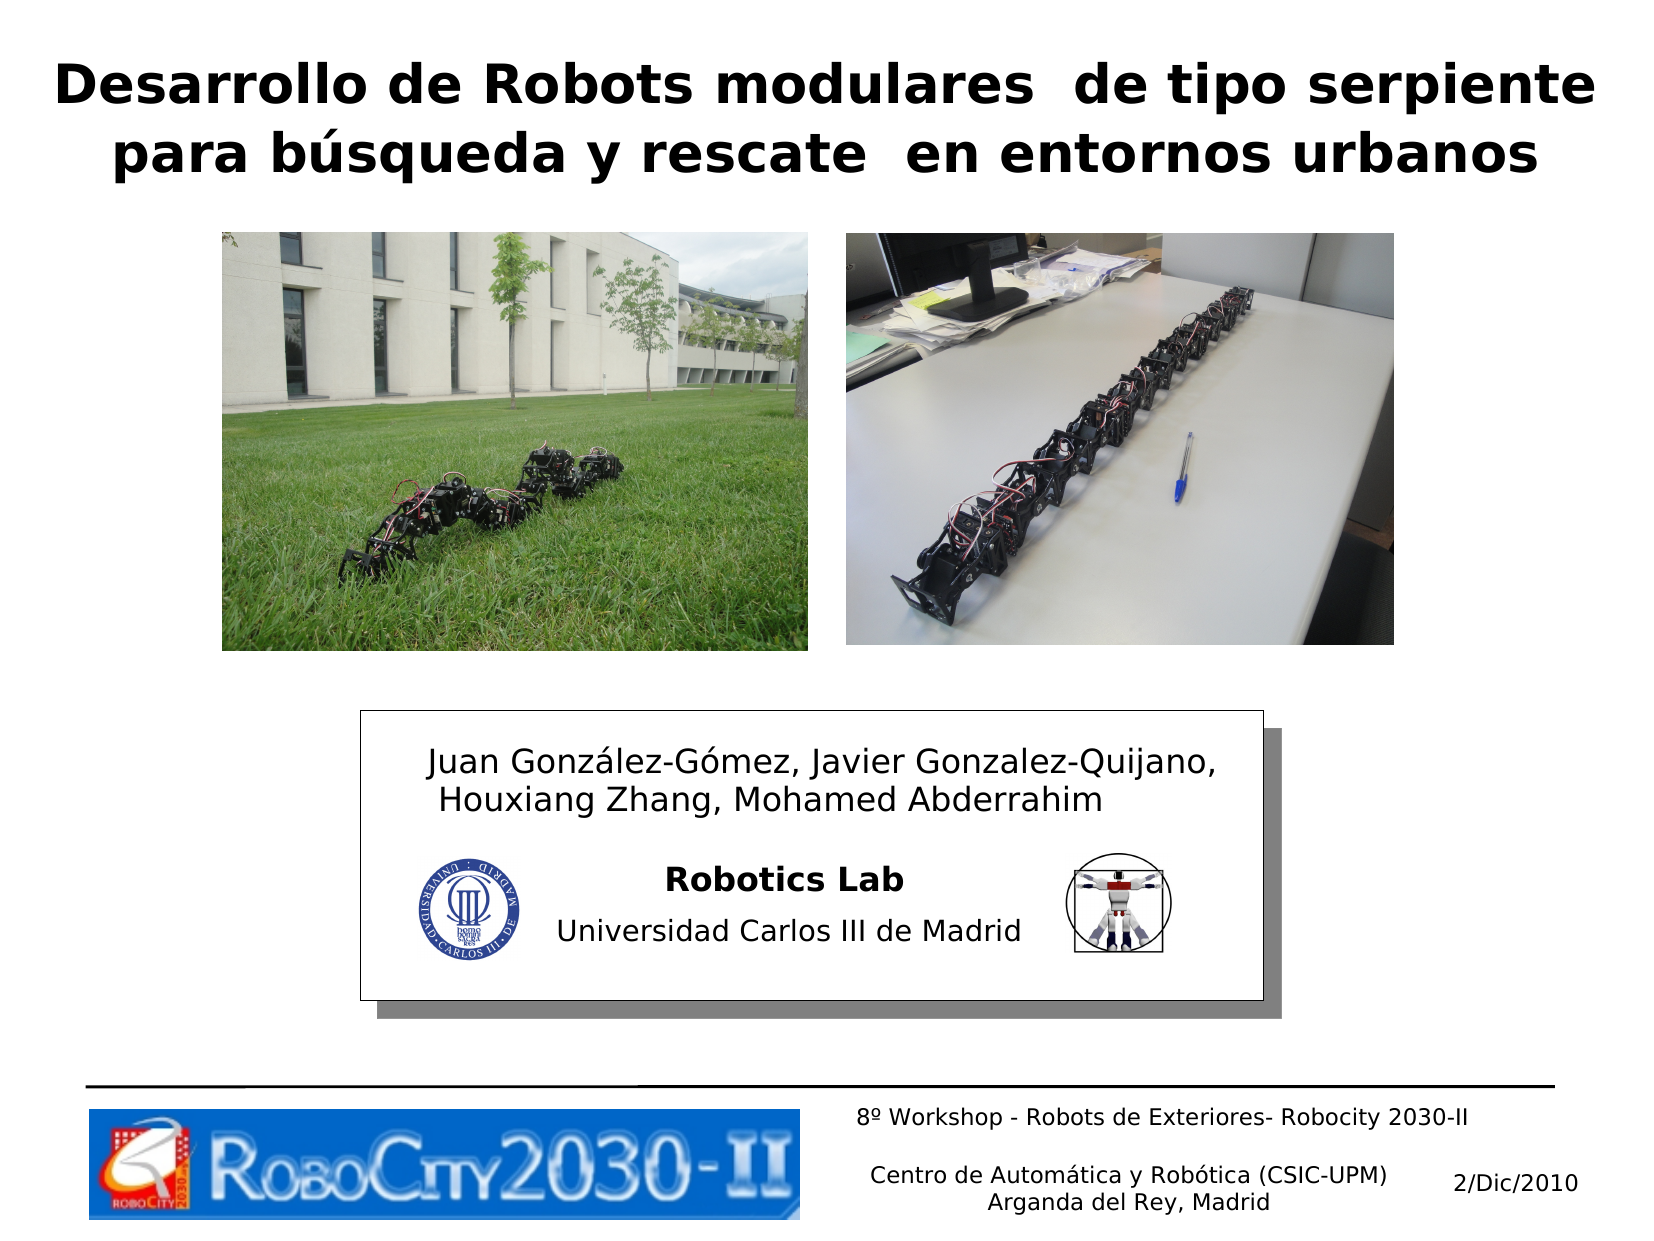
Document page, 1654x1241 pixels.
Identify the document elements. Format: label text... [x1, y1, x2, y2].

text_box 8º Workshop - Robots de Exteriores- Robocity 2030-II [841, 1097, 1492, 1140]
picture [846, 233, 1394, 645]
text_box Universidad Carlos III de Madrid [541, 906, 1038, 960]
picture [222, 232, 808, 651]
text_box 2/Dic/2010 [1438, 1163, 1595, 1206]
text_box Robotics Lab [649, 853, 921, 906]
picture [1065, 853, 1172, 953]
text_box Juan González-Gómez, Javier Gonzalez-Quijano, Houxiang Zhang, Mohamed Abderrahim [412, 735, 1234, 827]
text_box Centro de Automática y Robótica (CSIC-UPM) Arganda del Rey, Madrid [838, 1155, 1420, 1241]
text_box [360, 710, 1264, 1001]
text_box Desarrollo de Robots modulares de tipo serpiente para búsqueda y rescate en entornos urbanos [39, 45, 1615, 193]
picture [89, 1109, 800, 1220]
picture [417, 856, 521, 961]
